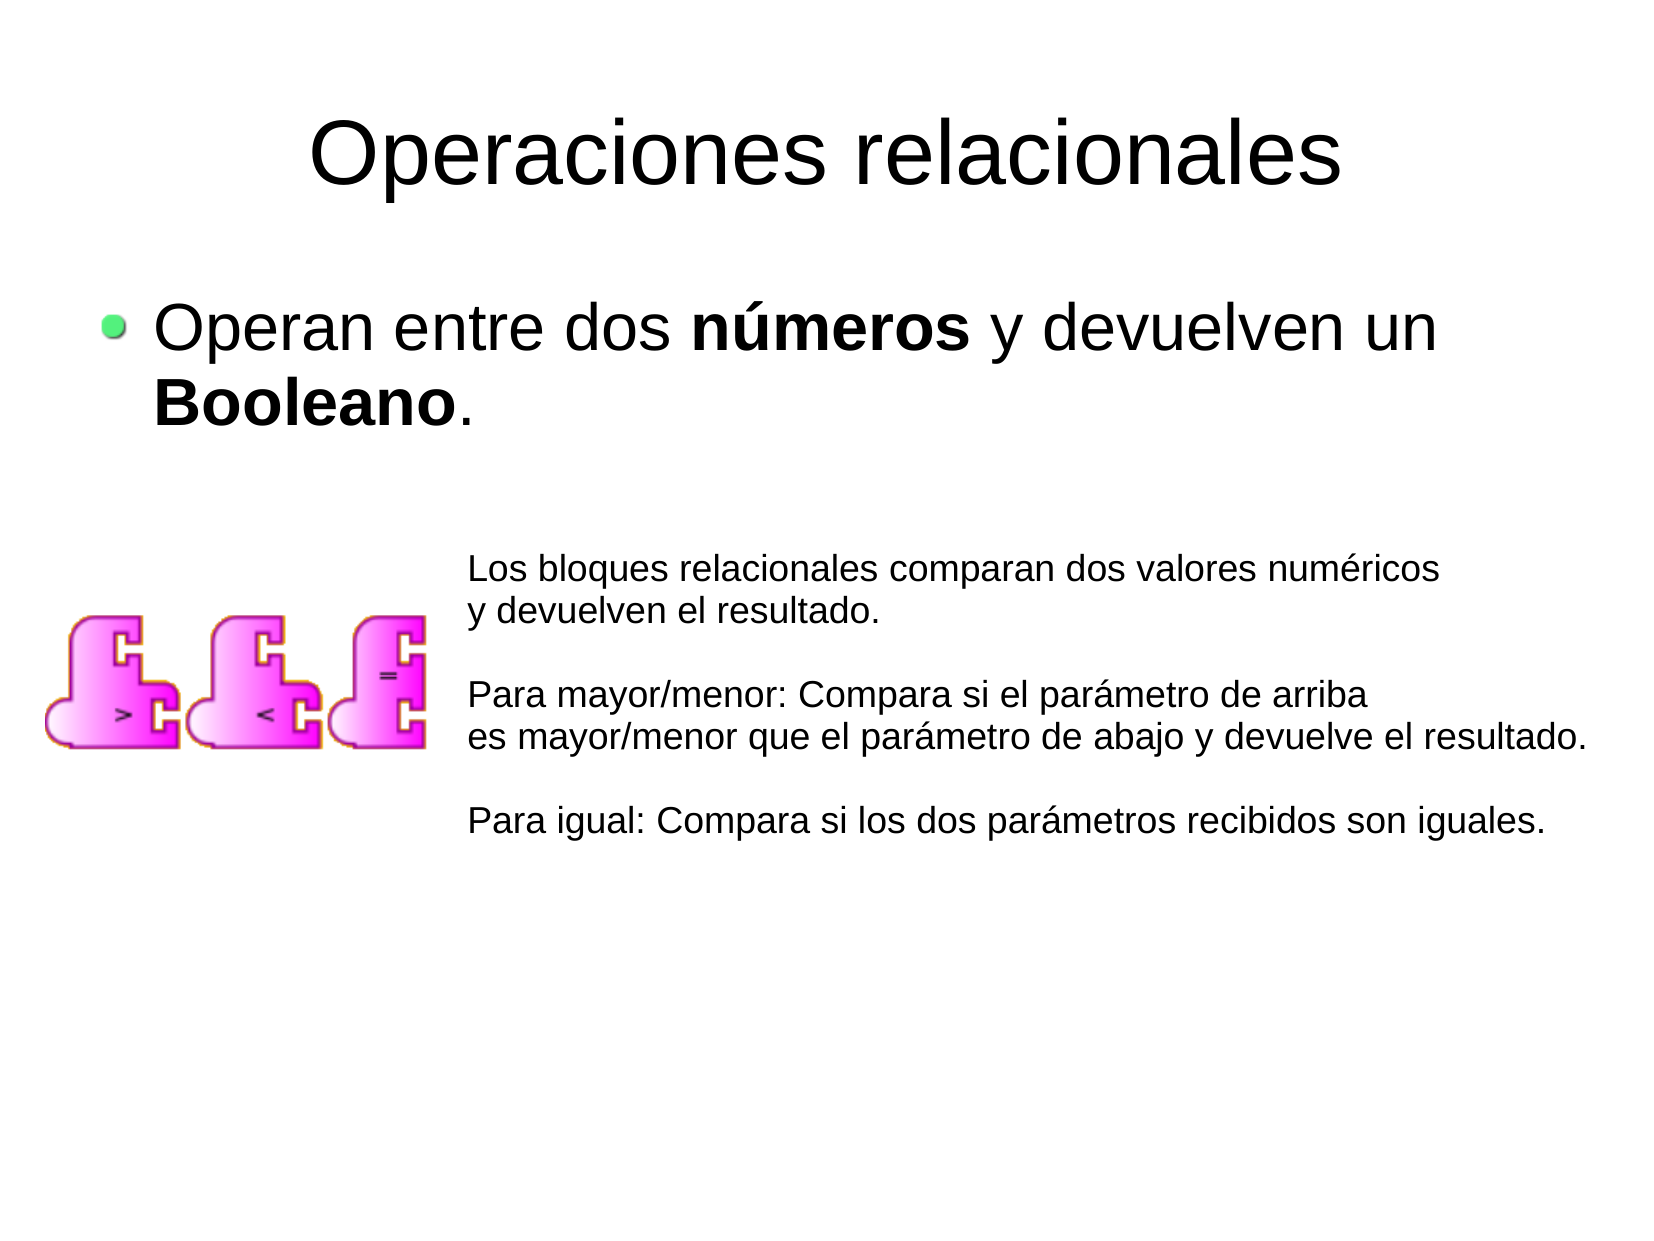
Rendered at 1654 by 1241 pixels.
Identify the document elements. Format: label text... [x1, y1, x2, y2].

picture [45, 614, 428, 751]
text_box Los bloques relacionales comparan dos valores numéricos y devuelven el resultado. Para mayor/menor: Compara si el parámetro de arriba es mayor/menor que el parámetro de abajo y devuelve el resultado. Para igual: Compara si los dos parámetros recibidos son iguales. [452, 540, 1604, 849]
title Operaciones relacionales [82, 49, 1571, 257]
list Operan entre dos números y devuelven un Booleano. [82, 290, 1571, 1010]
